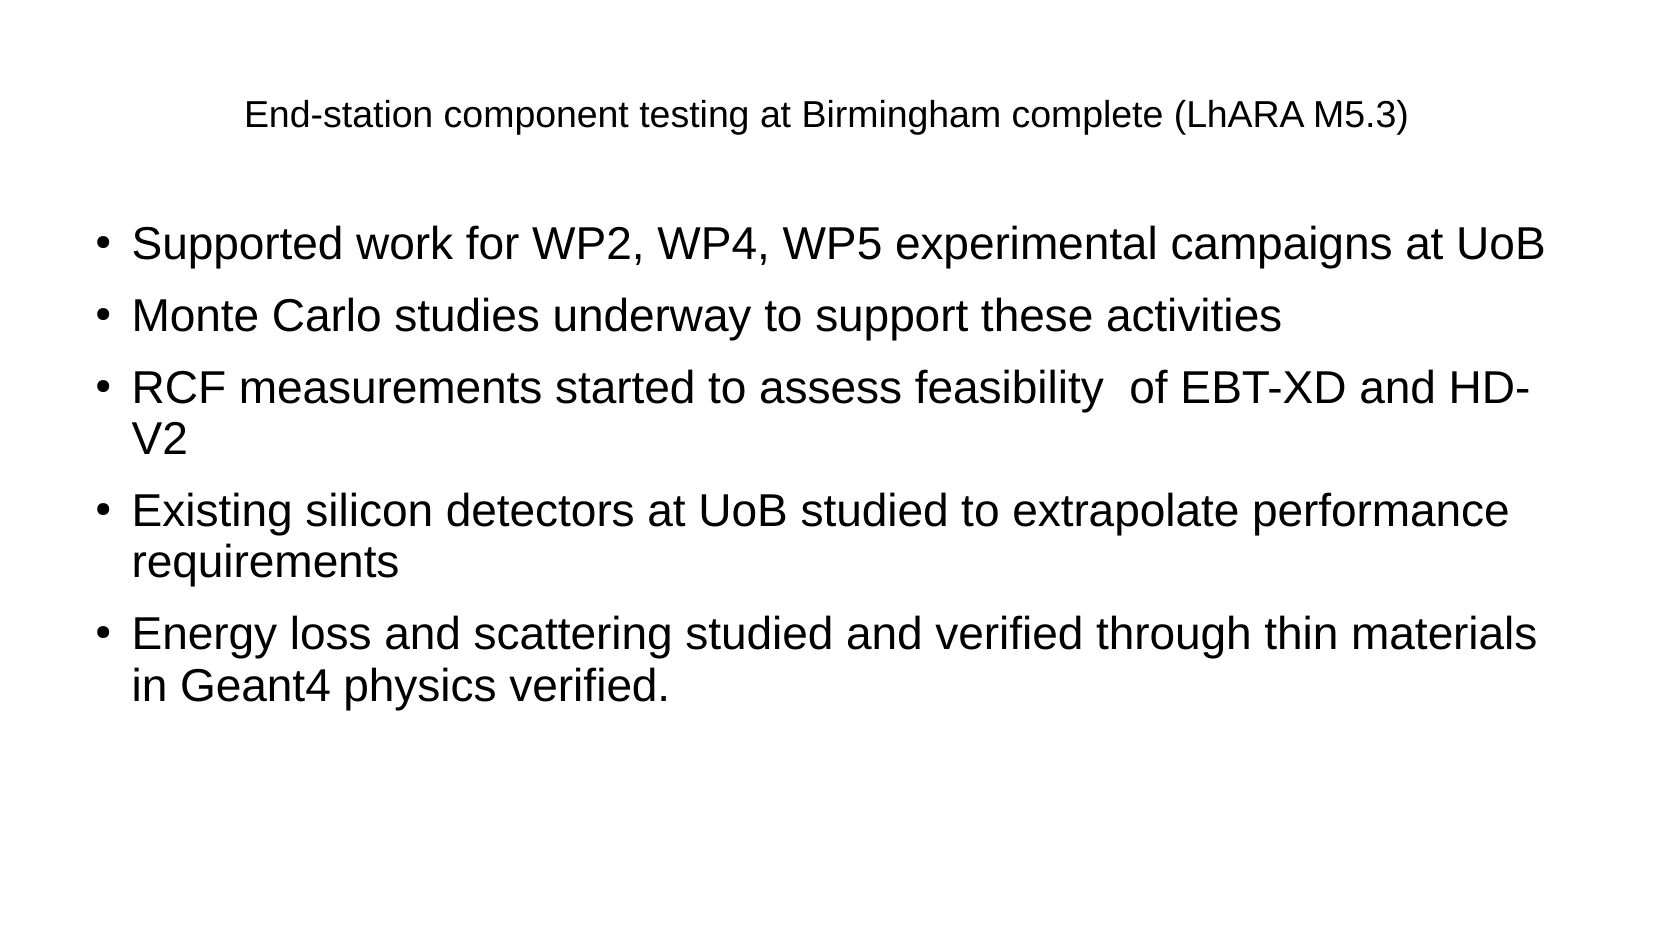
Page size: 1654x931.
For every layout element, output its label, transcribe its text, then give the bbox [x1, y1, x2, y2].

title End-station component testing at Birmingham complete (LhARA M5.3) [82, 37, 1571, 193]
list Supported work for WP2, WP4, WP5 experimental campaigns at UoB Monte Carlo studies underway to support these activities RCF measurements started to assess feasibility of EBT-XD and HD-V2 Existing silicon detectors at UoB studied to extrapolate performance requirements Energy loss and scattering studied and verified through thin materials in Geant4 physics verified. [82, 217, 1571, 758]
